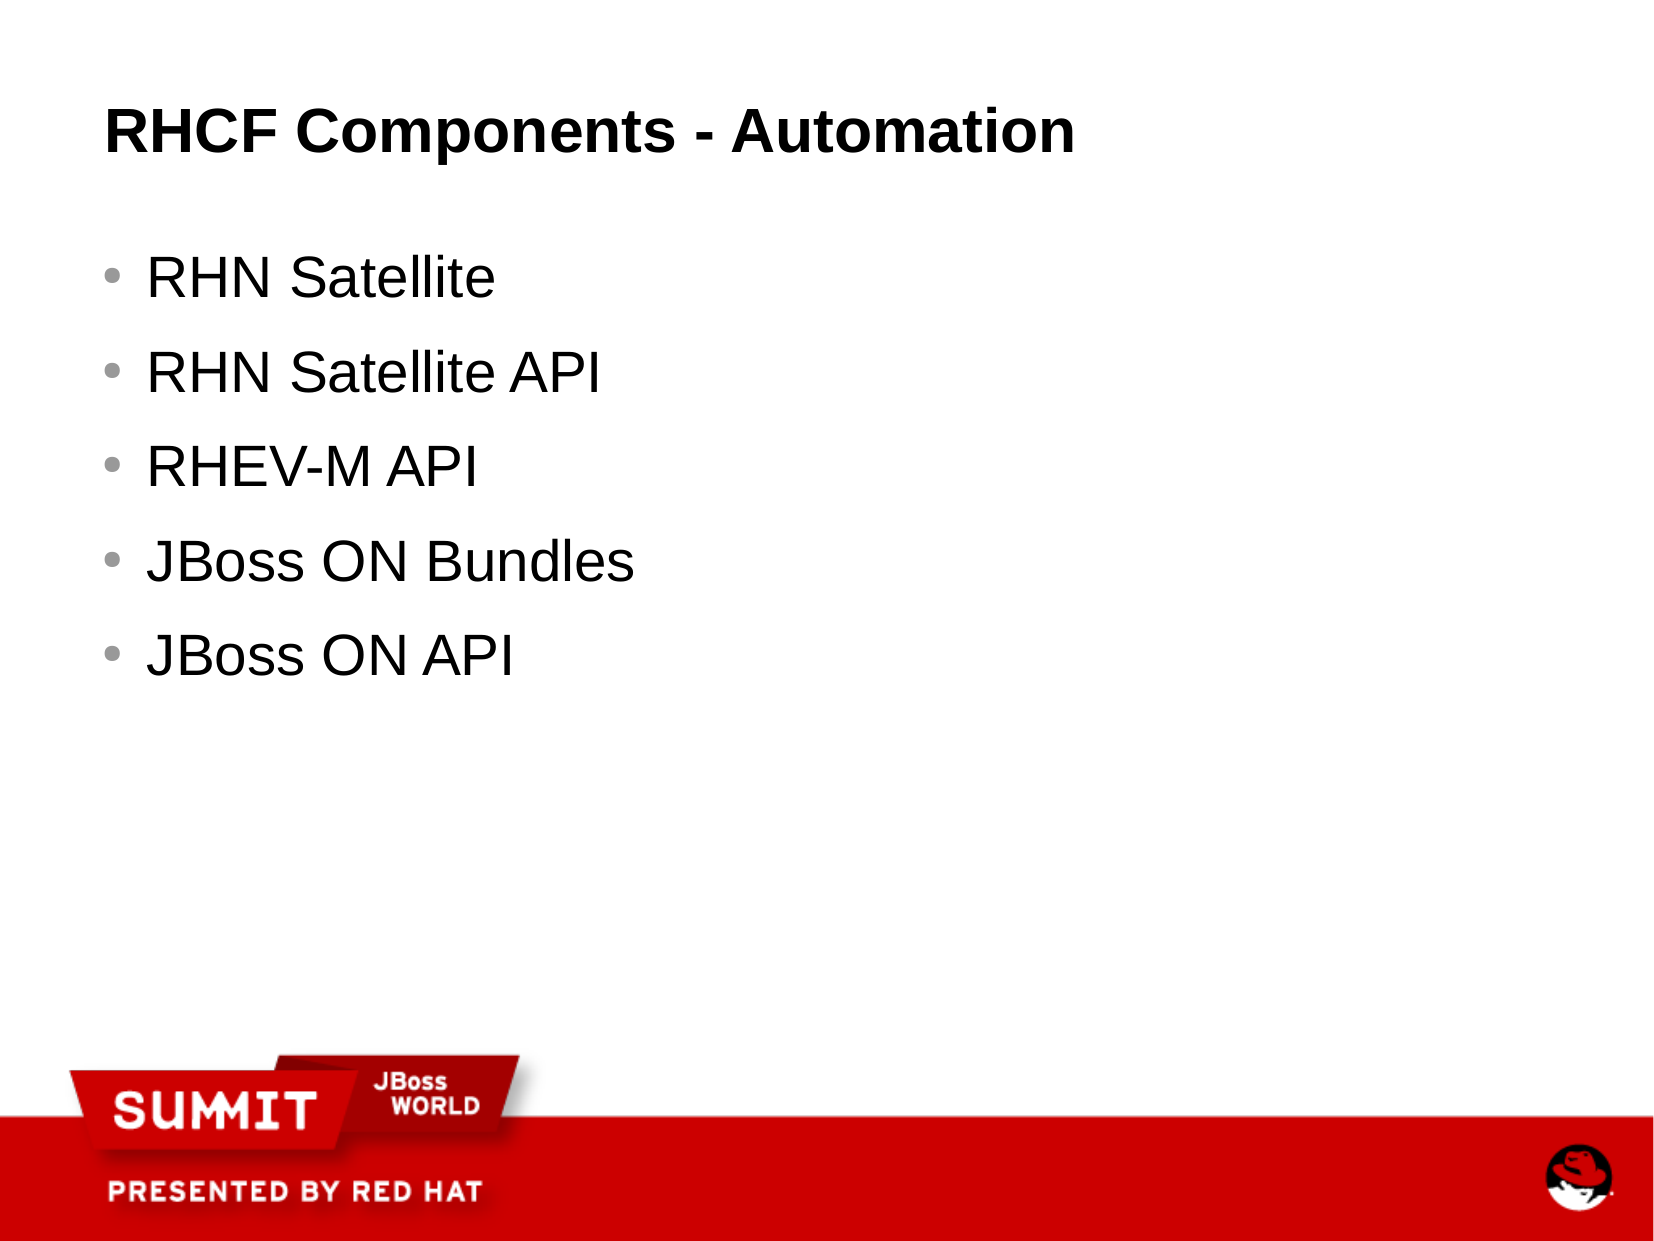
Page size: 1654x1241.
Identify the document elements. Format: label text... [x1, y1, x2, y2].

picture [0, 1043, 1654, 1241]
list RHN Satellite RHN Satellite API RHEV-M API JBoss ON Bundles JBoss ON API [86, 244, 814, 1039]
title RHCF Components - Automation [82, 37, 1571, 226]
